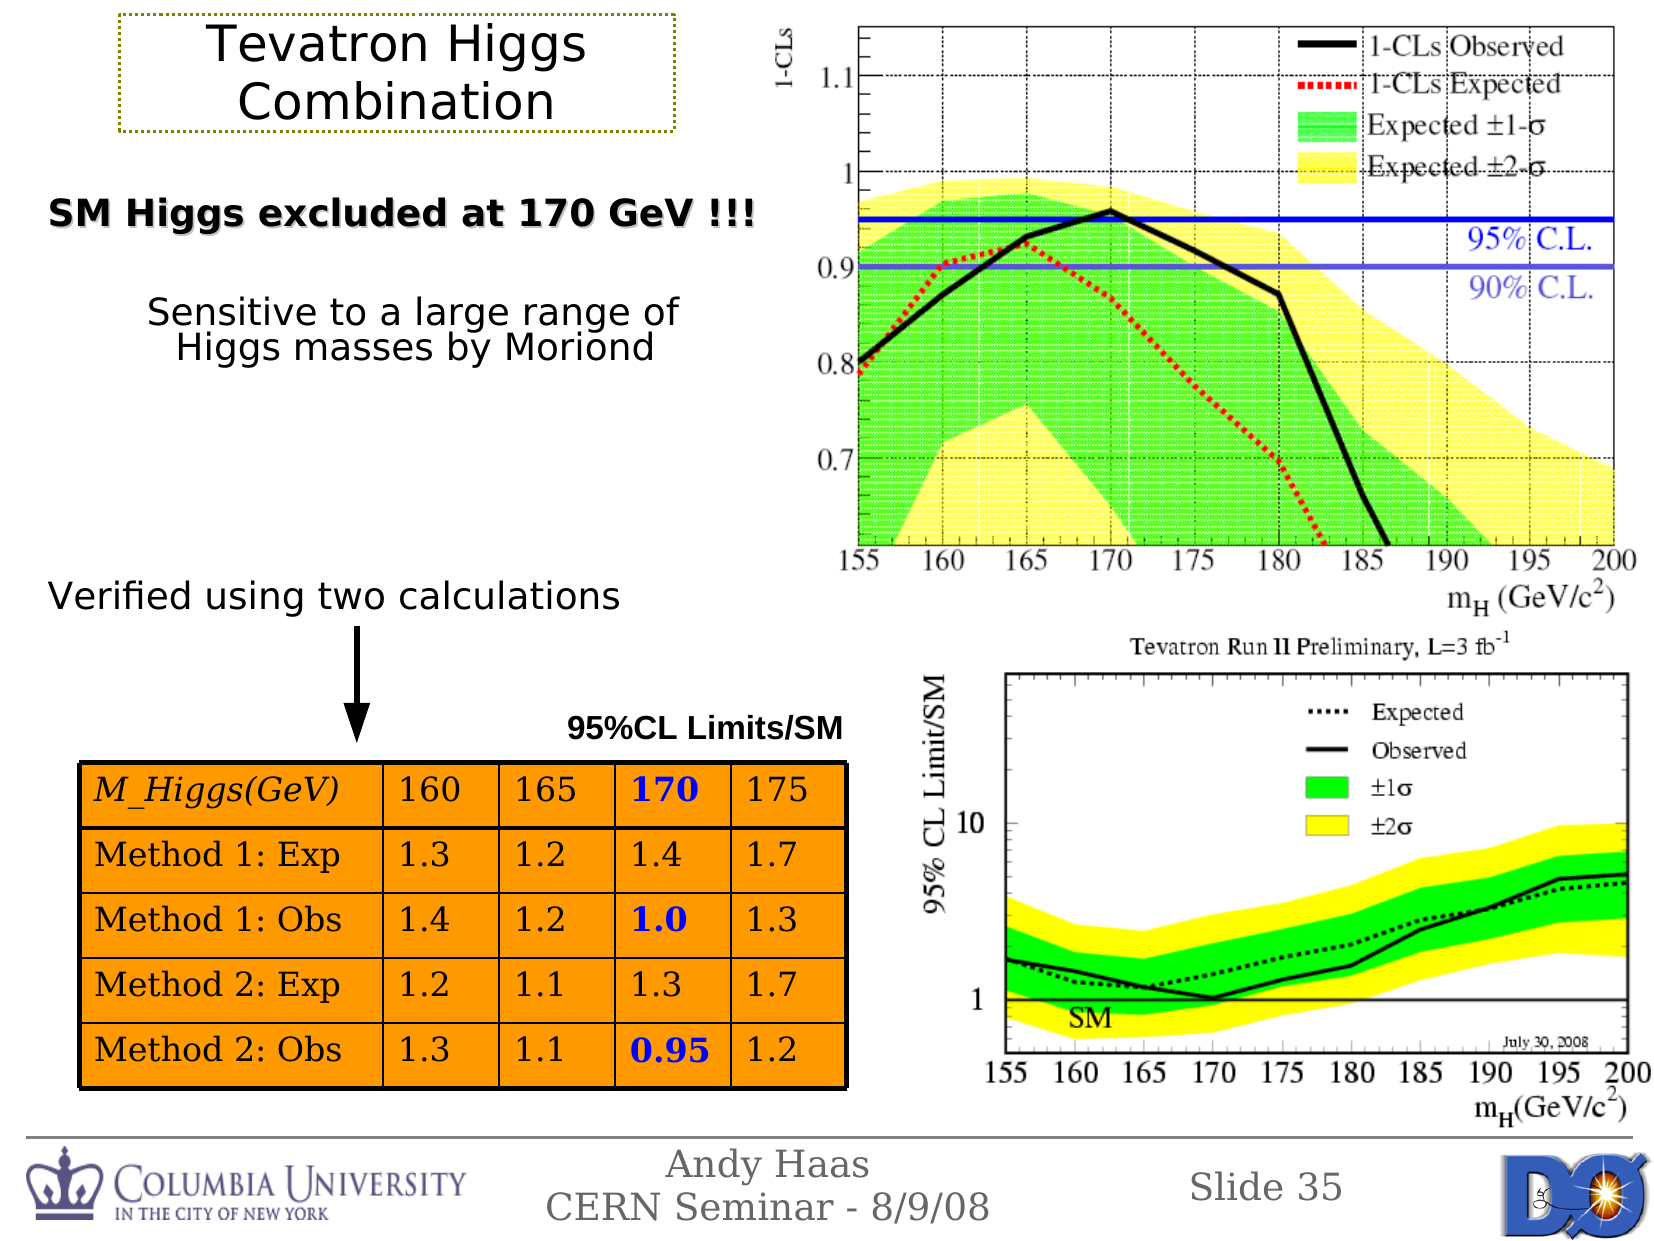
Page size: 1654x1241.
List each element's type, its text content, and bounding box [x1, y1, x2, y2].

text_box Method 2: Obs [82, 1024, 382, 1086]
text_box 1.3 [732, 894, 844, 957]
text_box 1.4 [384, 894, 498, 957]
text_box 165 [500, 765, 614, 826]
text_box 1.1 [500, 959, 614, 1022]
text_box 1.2 [500, 894, 614, 957]
text_box 1.3 [384, 1024, 498, 1086]
text_box Method 1: Obs [82, 894, 382, 957]
text_box 0.95 [616, 1024, 730, 1086]
picture [753, 0, 1654, 1132]
text_box 1.4 [616, 830, 730, 892]
text_box Method 2: Exp [82, 959, 382, 1022]
text_box 1.2 [500, 830, 614, 892]
text_box 1.3 [384, 830, 498, 892]
list SM Higgs excluded at 170 GeV !!! Sensitive to a large range of Higgs masses by Moriond Verified using two calculations [30, 140, 791, 1125]
picture [1497, 1149, 1654, 1241]
text_box 175 [732, 765, 844, 826]
text_box 95%CL Limits/SM [552, 701, 883, 755]
text_box 1.7 [732, 830, 844, 892]
text_box M_Higgs(GeV) [82, 765, 382, 826]
text_box 1.2 [384, 959, 498, 1022]
title Tevatron Higgs Combination [119, 14, 675, 132]
text_box 170 [616, 765, 730, 826]
text_box 1.7 [732, 959, 844, 1022]
text_box 1.2 [732, 1024, 844, 1086]
text_box 1.3 [616, 959, 730, 1022]
text_box 160 [384, 765, 498, 826]
text_box 1.1 [500, 1024, 614, 1086]
text_box 1.0 [616, 894, 730, 957]
text_box Method 1: Exp [82, 830, 382, 892]
